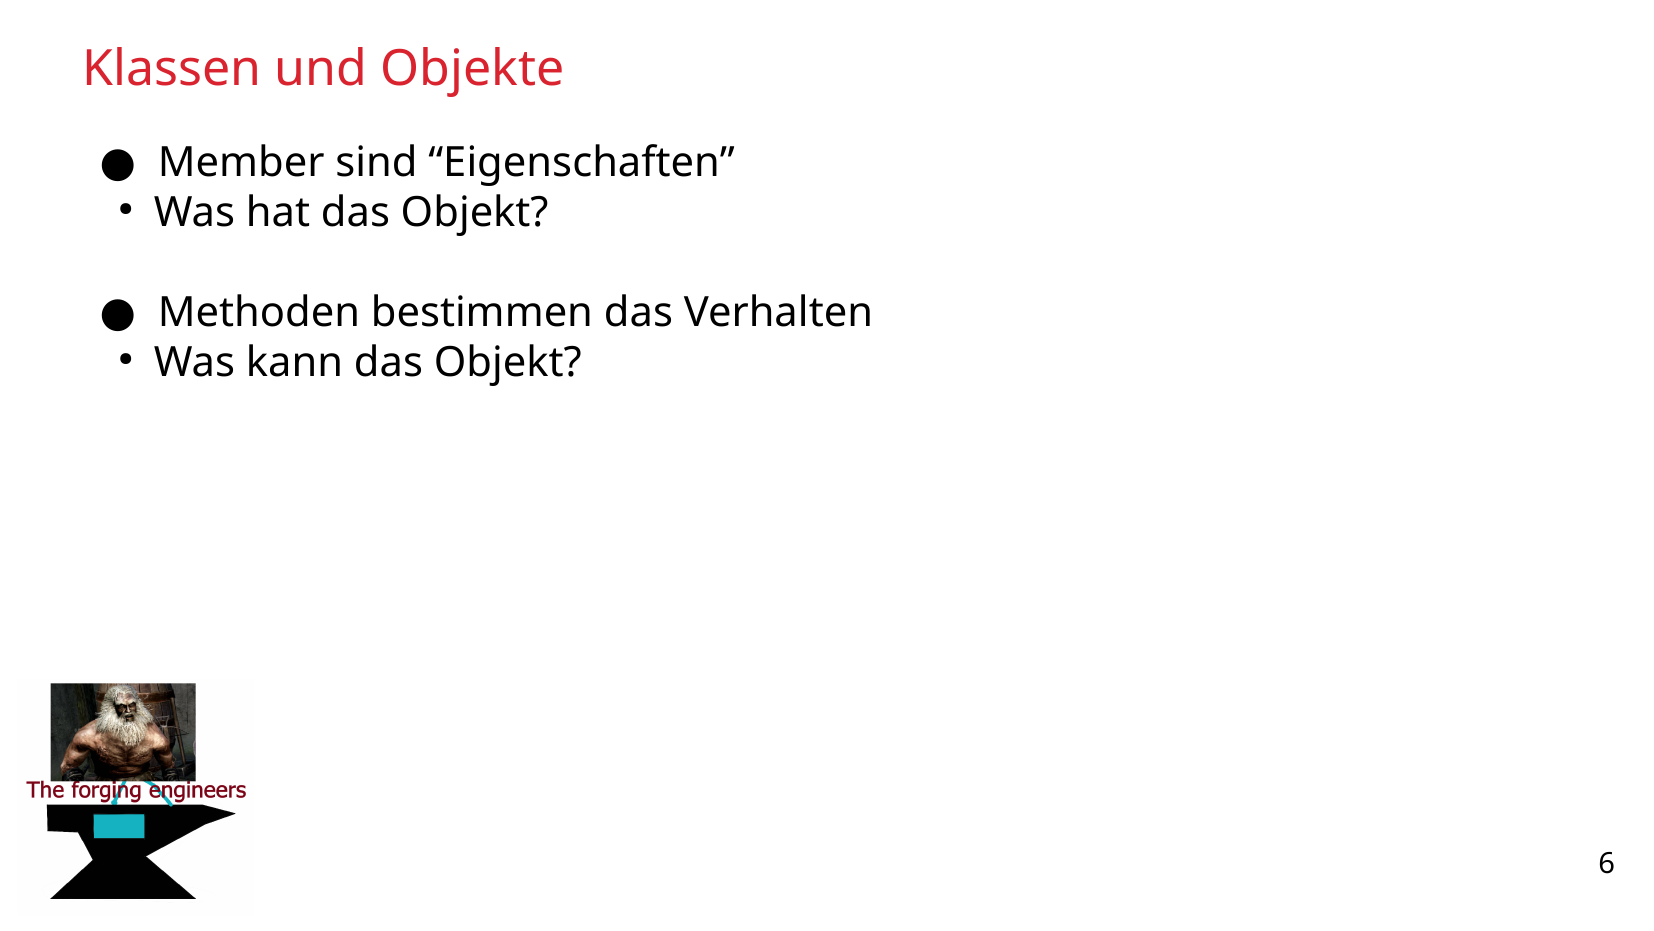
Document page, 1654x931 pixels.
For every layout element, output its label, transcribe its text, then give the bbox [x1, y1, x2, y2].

title Klassen und Objekte [82, 37, 1571, 95]
picture [17, 679, 254, 916]
text_box Member sind “Eigenschaften” Was hat das Objekt? Methoden bestimmen das Verhalten Was kann das Objekt? [82, 135, 1571, 414]
